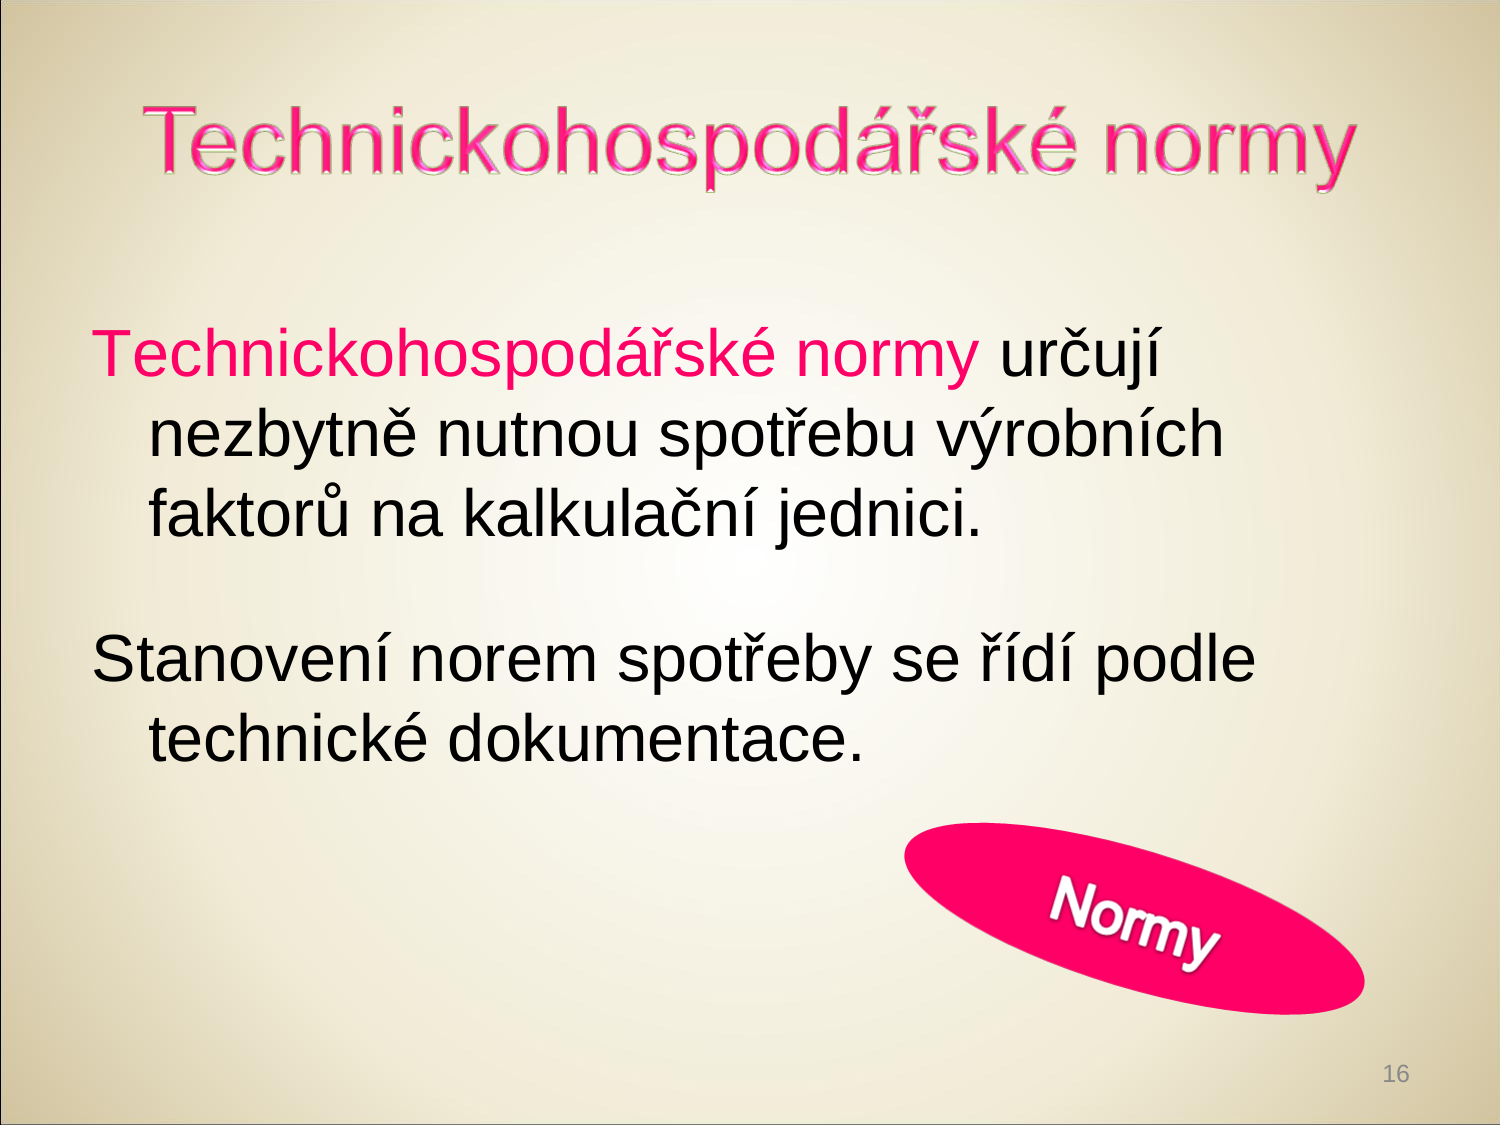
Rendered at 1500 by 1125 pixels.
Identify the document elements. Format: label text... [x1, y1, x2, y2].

text_box <číslo> [1074, 1042, 1426, 1103]
text_box [73, 53, 1427, 204]
picture [0, 0, 1500, 1125]
list Technickohospodářské normy určují nezbytně nutnou spotřebu výrobních faktorů na kalkulační jednici. Stanovení norem spotřeby se řídí podle technické dokumentace. [76, 302, 1427, 894]
